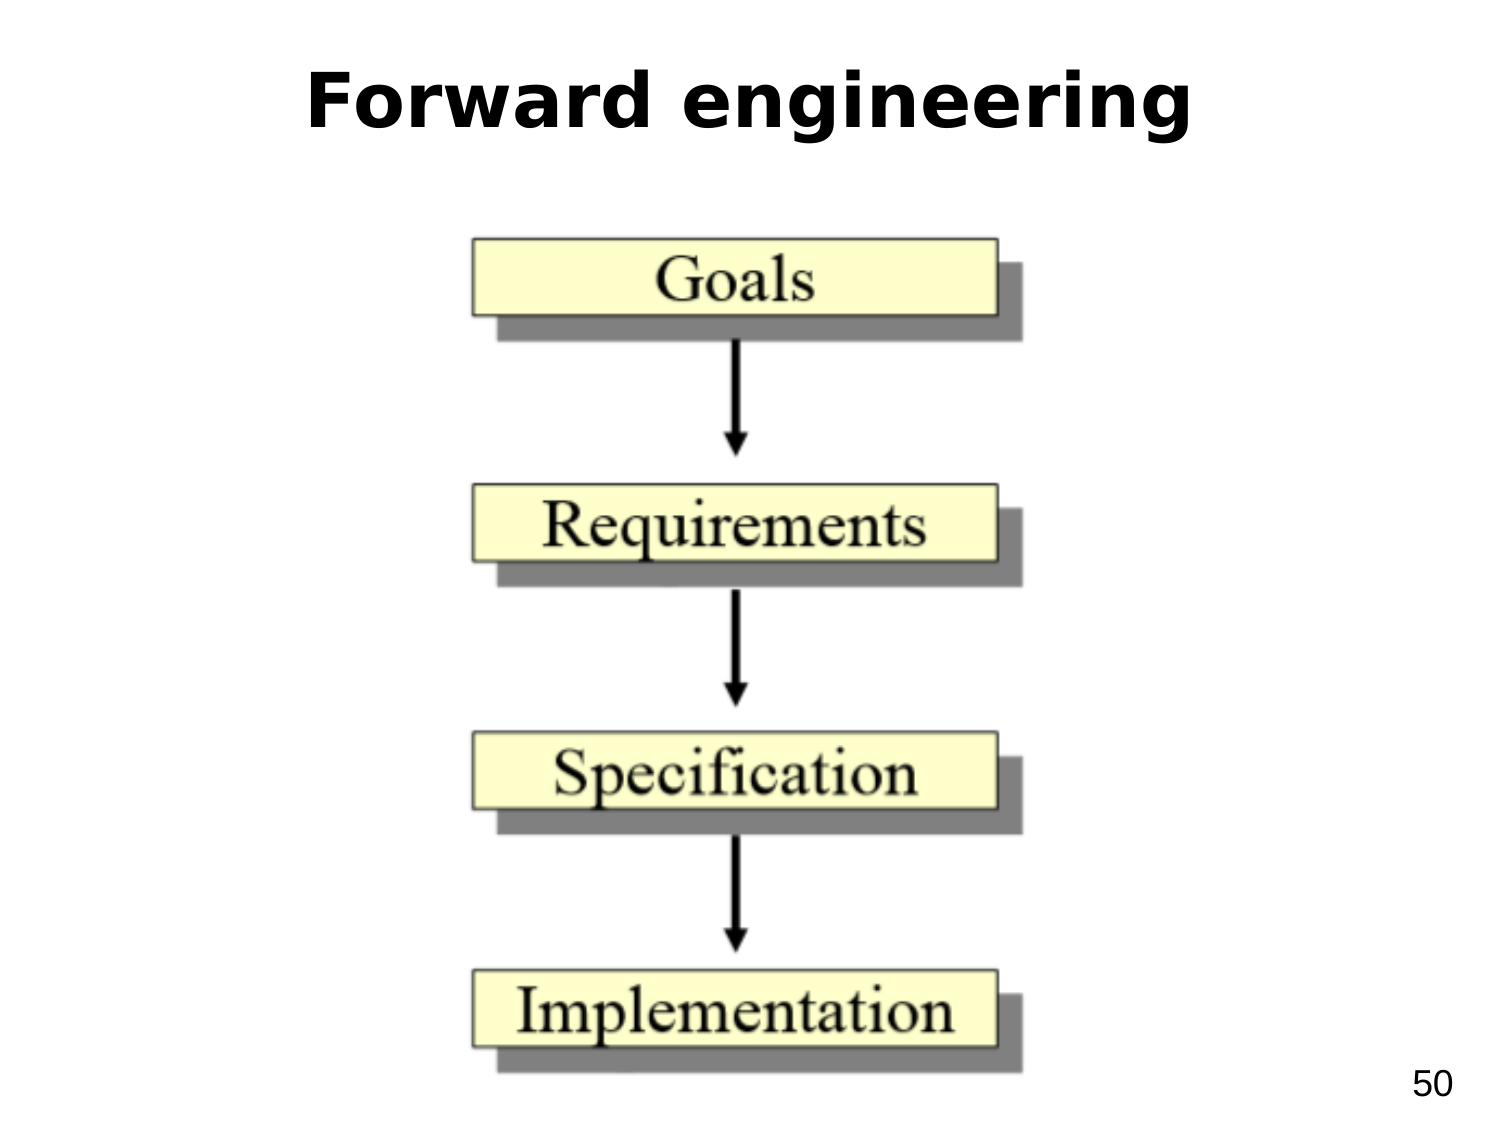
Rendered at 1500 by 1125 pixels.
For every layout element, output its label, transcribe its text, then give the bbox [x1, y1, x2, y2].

title Forward engineering [75, 44, 1425, 177]
picture [420, 206, 1080, 1093]
